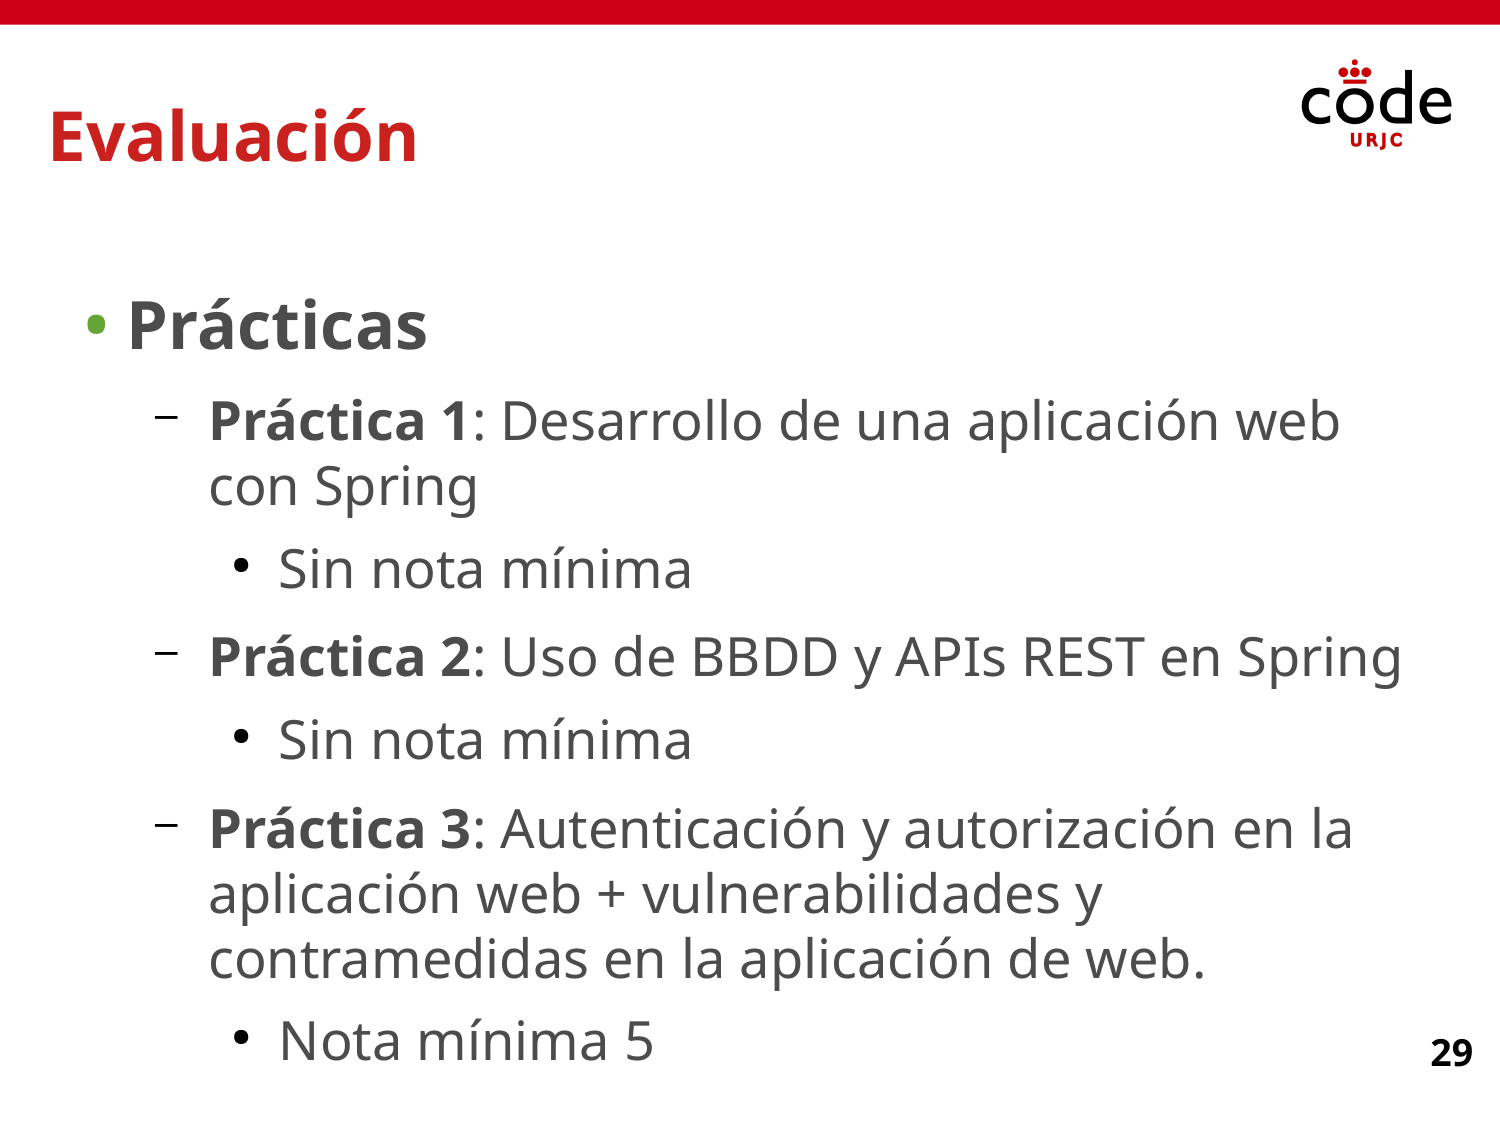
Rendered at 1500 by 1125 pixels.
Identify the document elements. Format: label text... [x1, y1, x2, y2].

list Prácticas Práctica 1: Desarrollo de una aplicación web con Spring Sin nota mínima Práctica 2: Uso de BBDD y APIs REST en Spring Sin nota mínima Práctica 3: Autenticación y autorización en la aplicación web + vulnerabilidades y contramedidas en la aplicación de web. Nota mínima 5 [51, 259, 1436, 1013]
title Evaluación [32, 79, 1383, 189]
picture [1284, 50, 1468, 161]
